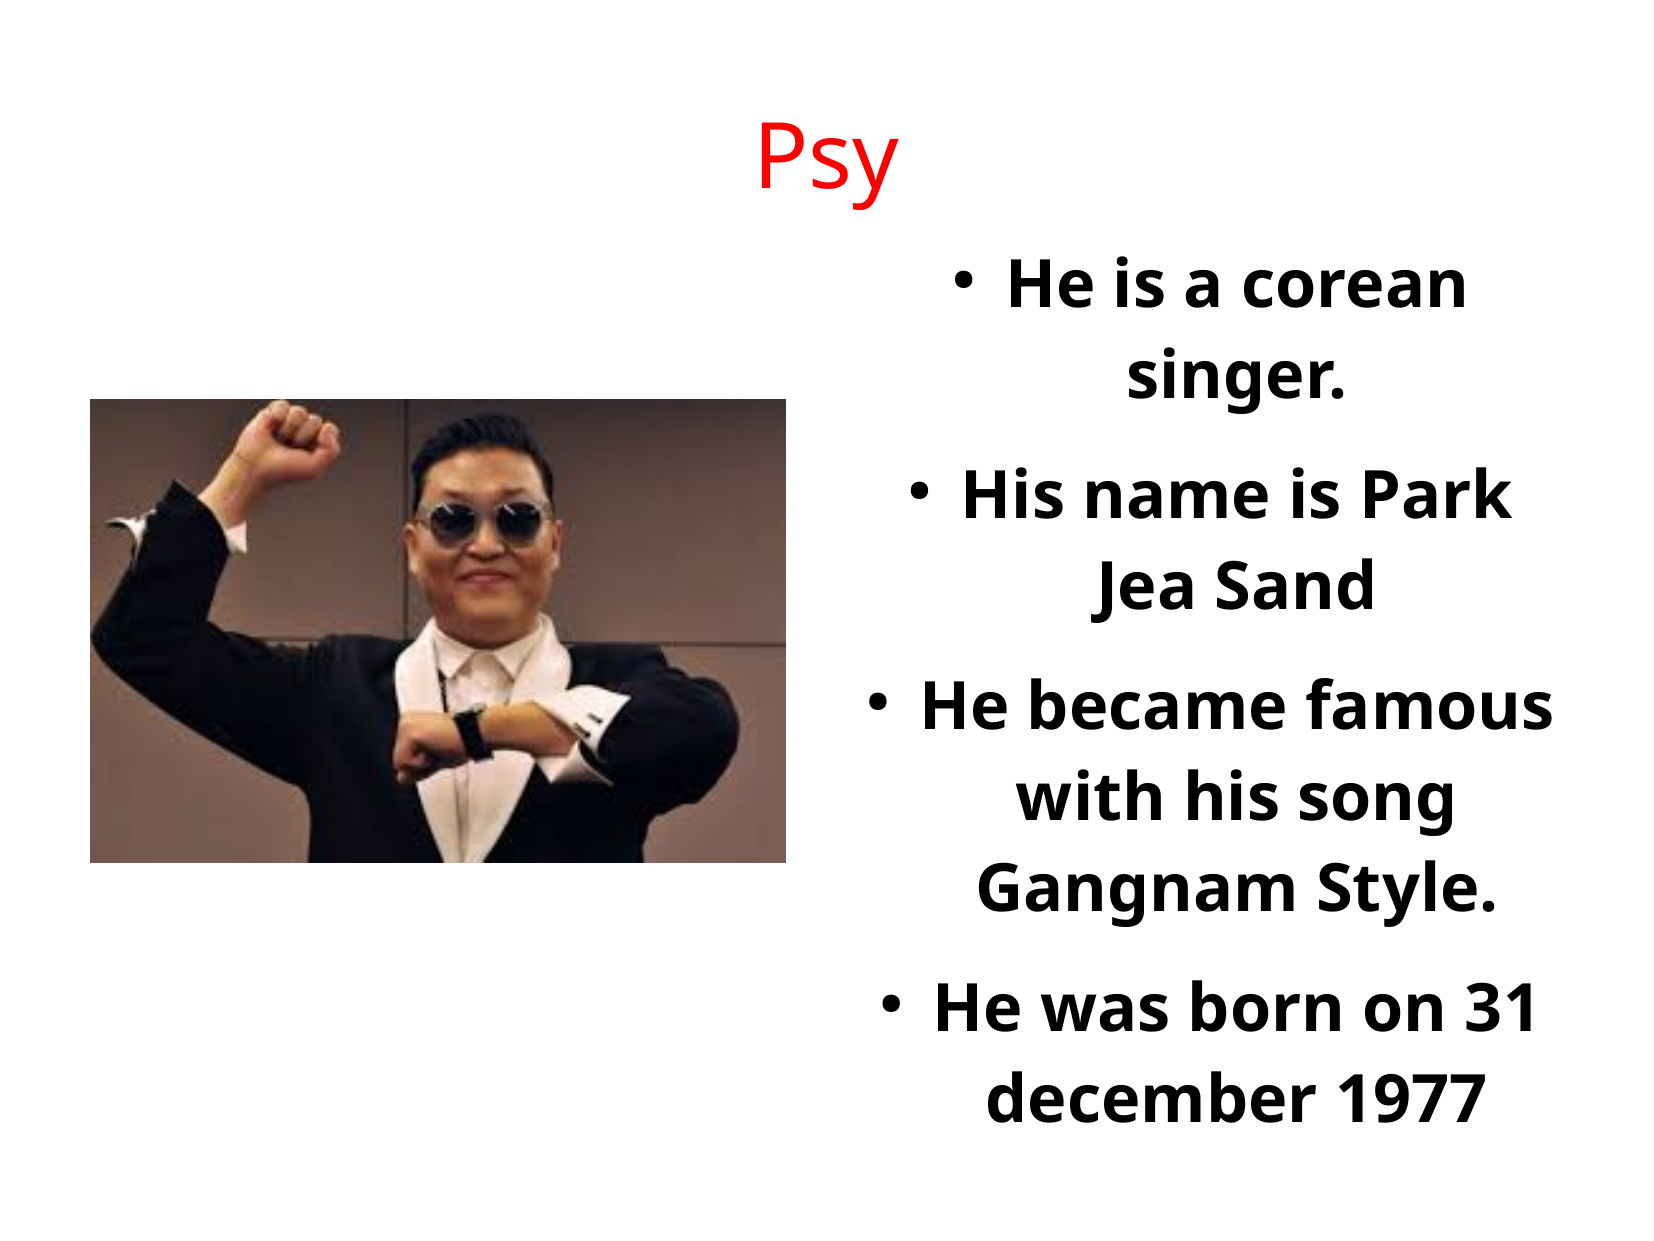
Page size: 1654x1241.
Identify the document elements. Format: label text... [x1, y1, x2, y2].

list He is a corean singer. His name is Park Jea Sand He became famous with his song Gangnam Style. He was born on 31 december 1977 [838, 236, 1565, 1063]
title Psy [82, 49, 1571, 257]
picture [90, 399, 786, 863]
